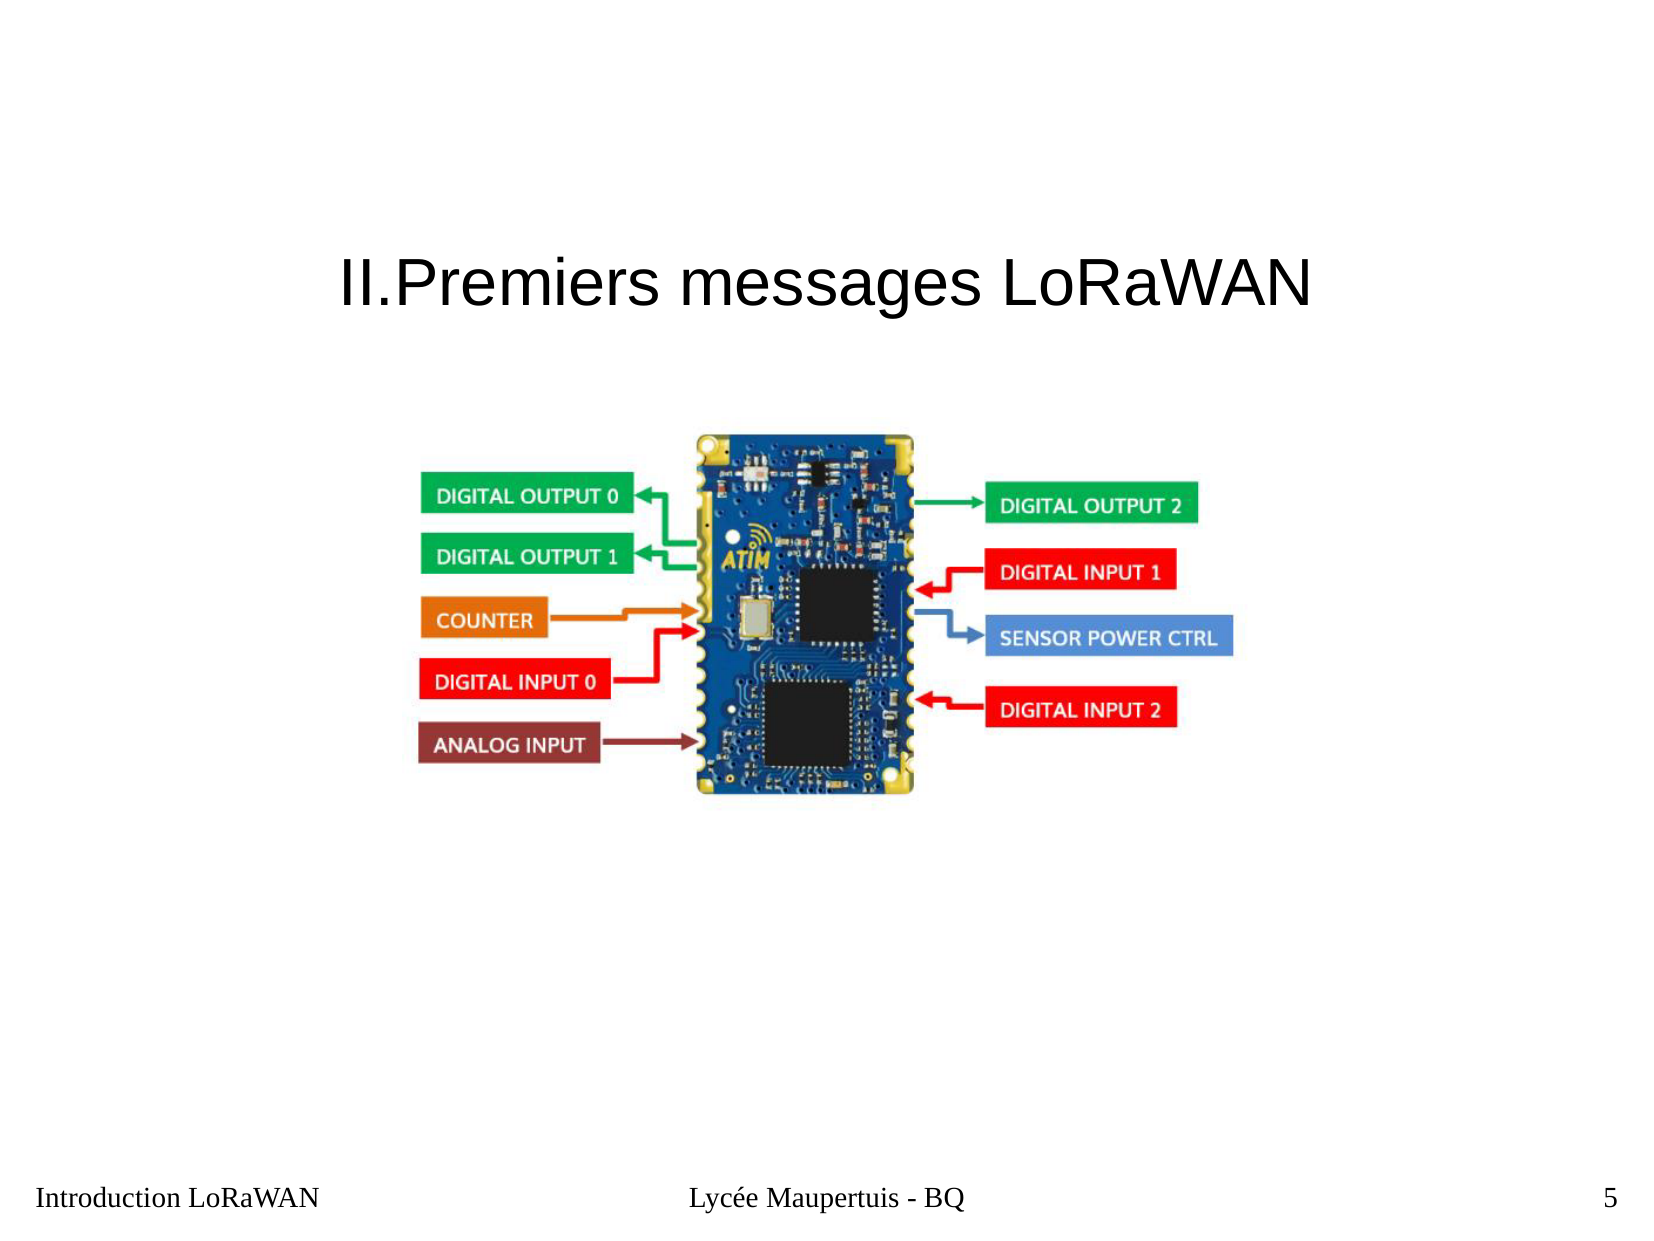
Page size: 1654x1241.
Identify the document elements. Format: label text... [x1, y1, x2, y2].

subtitle Premiers messages LoRaWAN [35, 35, 1619, 529]
picture [402, 417, 1251, 814]
